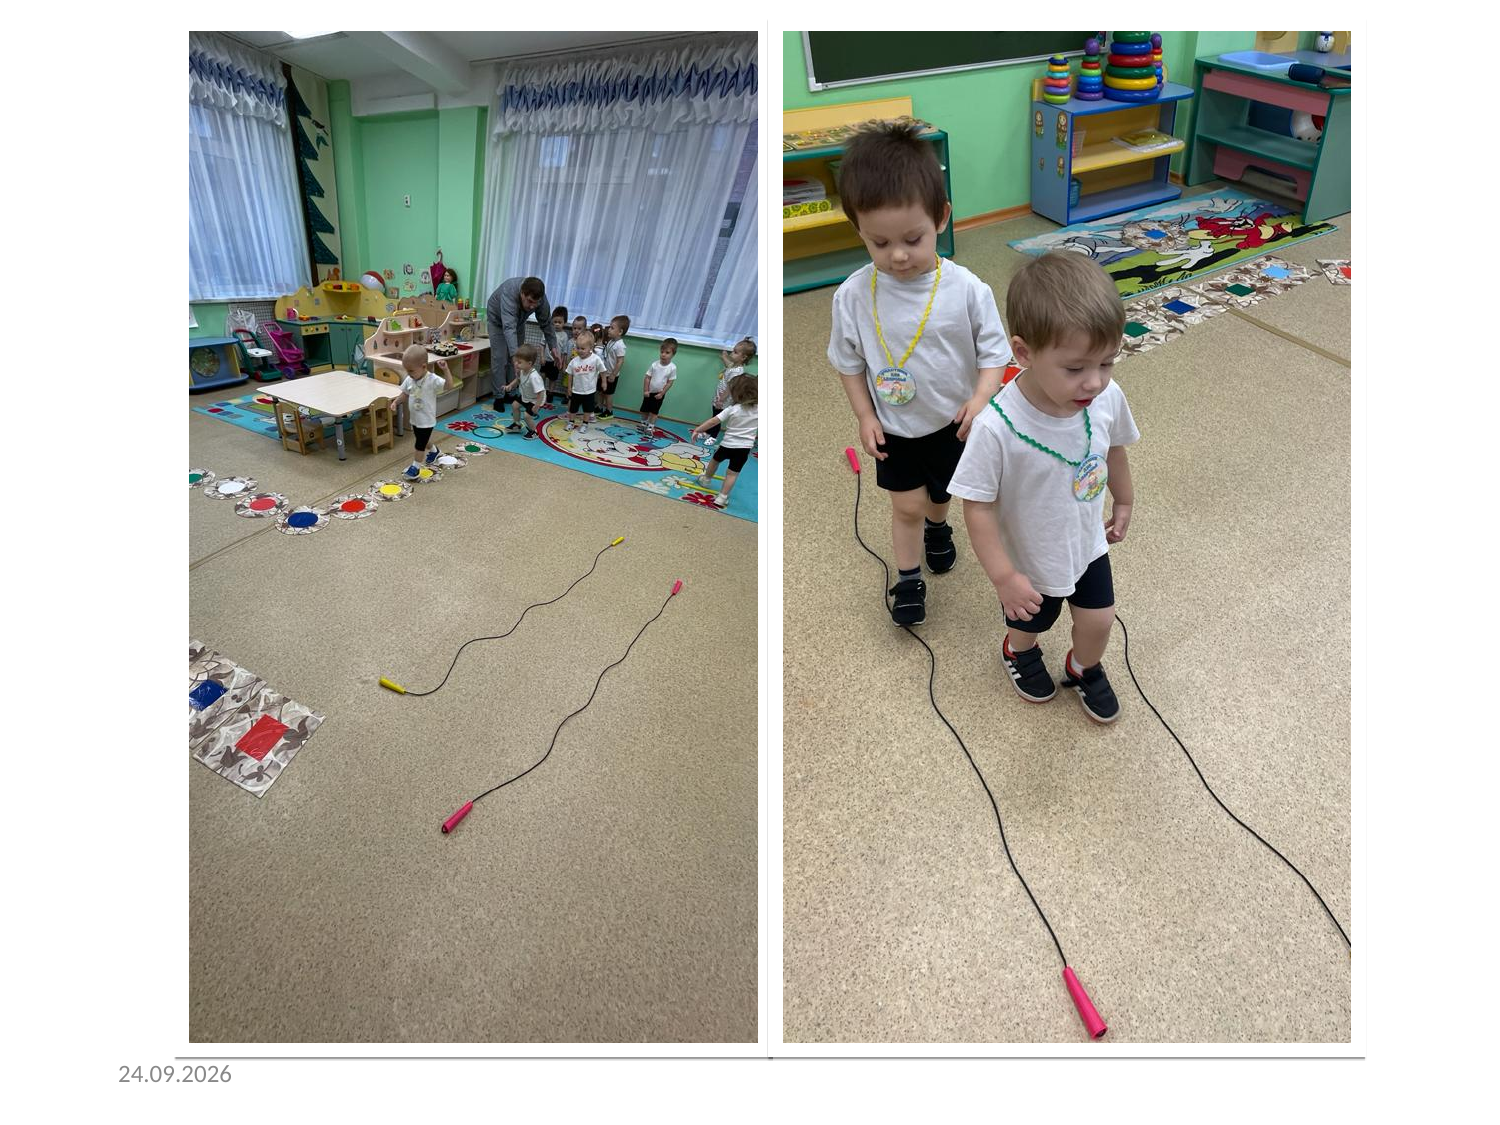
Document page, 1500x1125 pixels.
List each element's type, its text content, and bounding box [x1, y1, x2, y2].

picture [188, 31, 758, 1043]
picture [782, 31, 1352, 1043]
text_box 19.10.2022 [103, 1042, 441, 1103]
